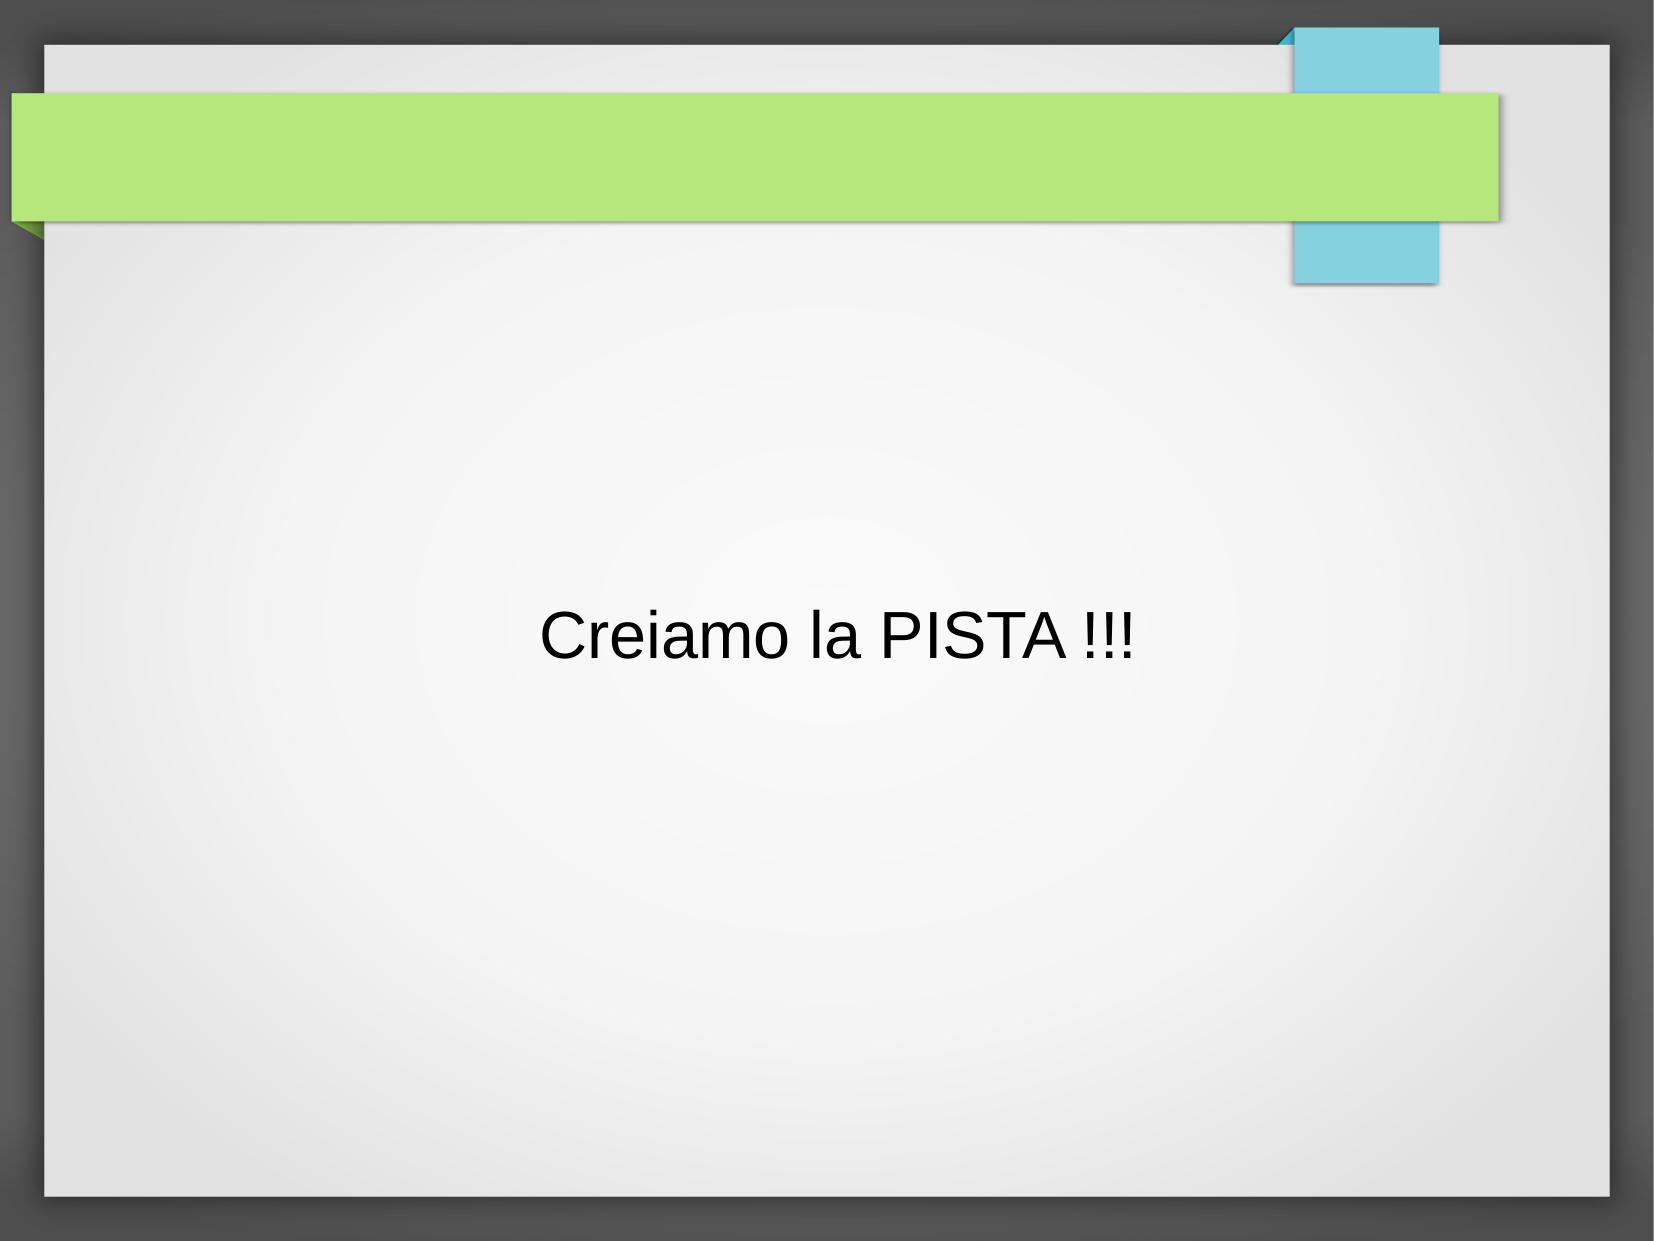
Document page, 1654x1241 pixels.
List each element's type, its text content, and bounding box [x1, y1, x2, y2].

picture [0, 0, 1654, 1241]
subtitle Creiamo la PISTA !!! [248, 361, 1430, 910]
